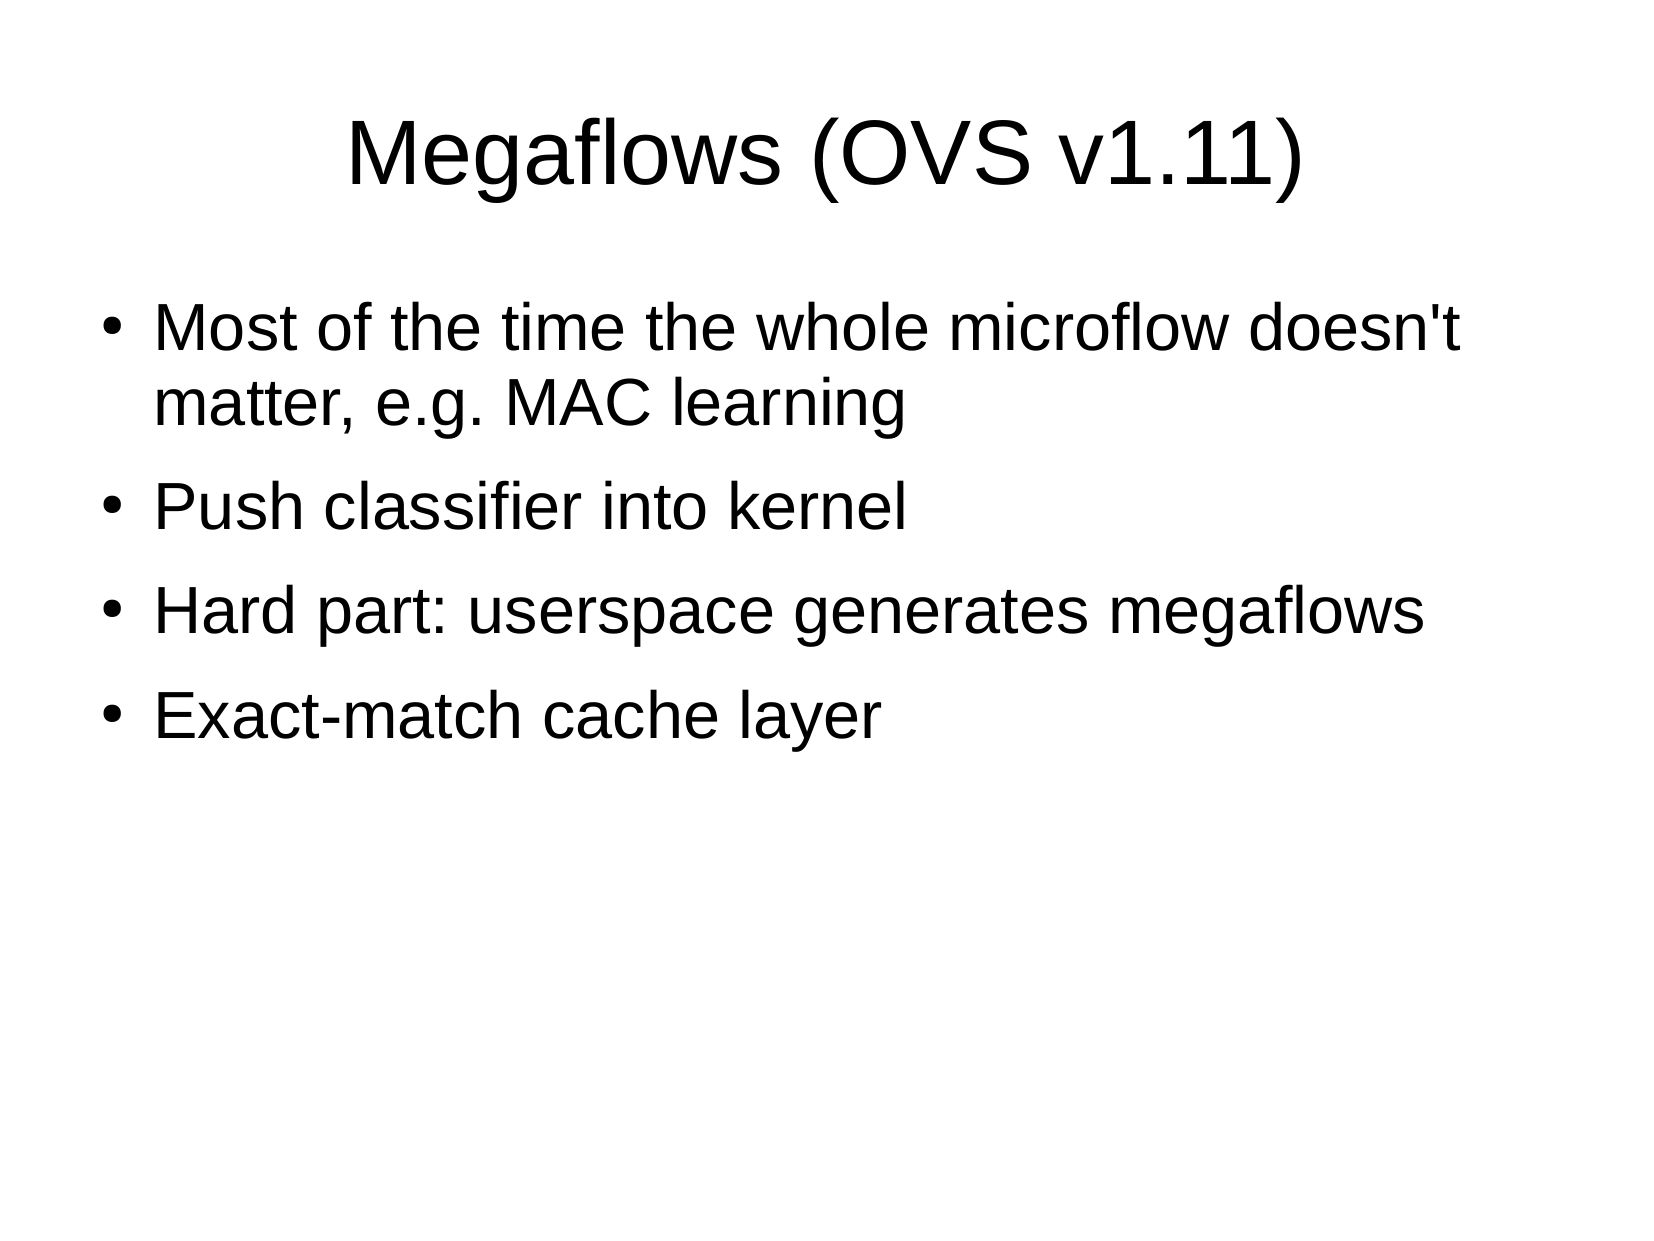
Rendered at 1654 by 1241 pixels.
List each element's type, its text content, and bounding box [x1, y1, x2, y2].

title Megaflows (OVS v1.11) [82, 49, 1571, 257]
list Most of the time the whole microflow doesn't matter, e.g. MAC learning Push classifier into kernel Hard part: userspace generates megaflows Exact-match cache layer [82, 290, 1538, 1010]
